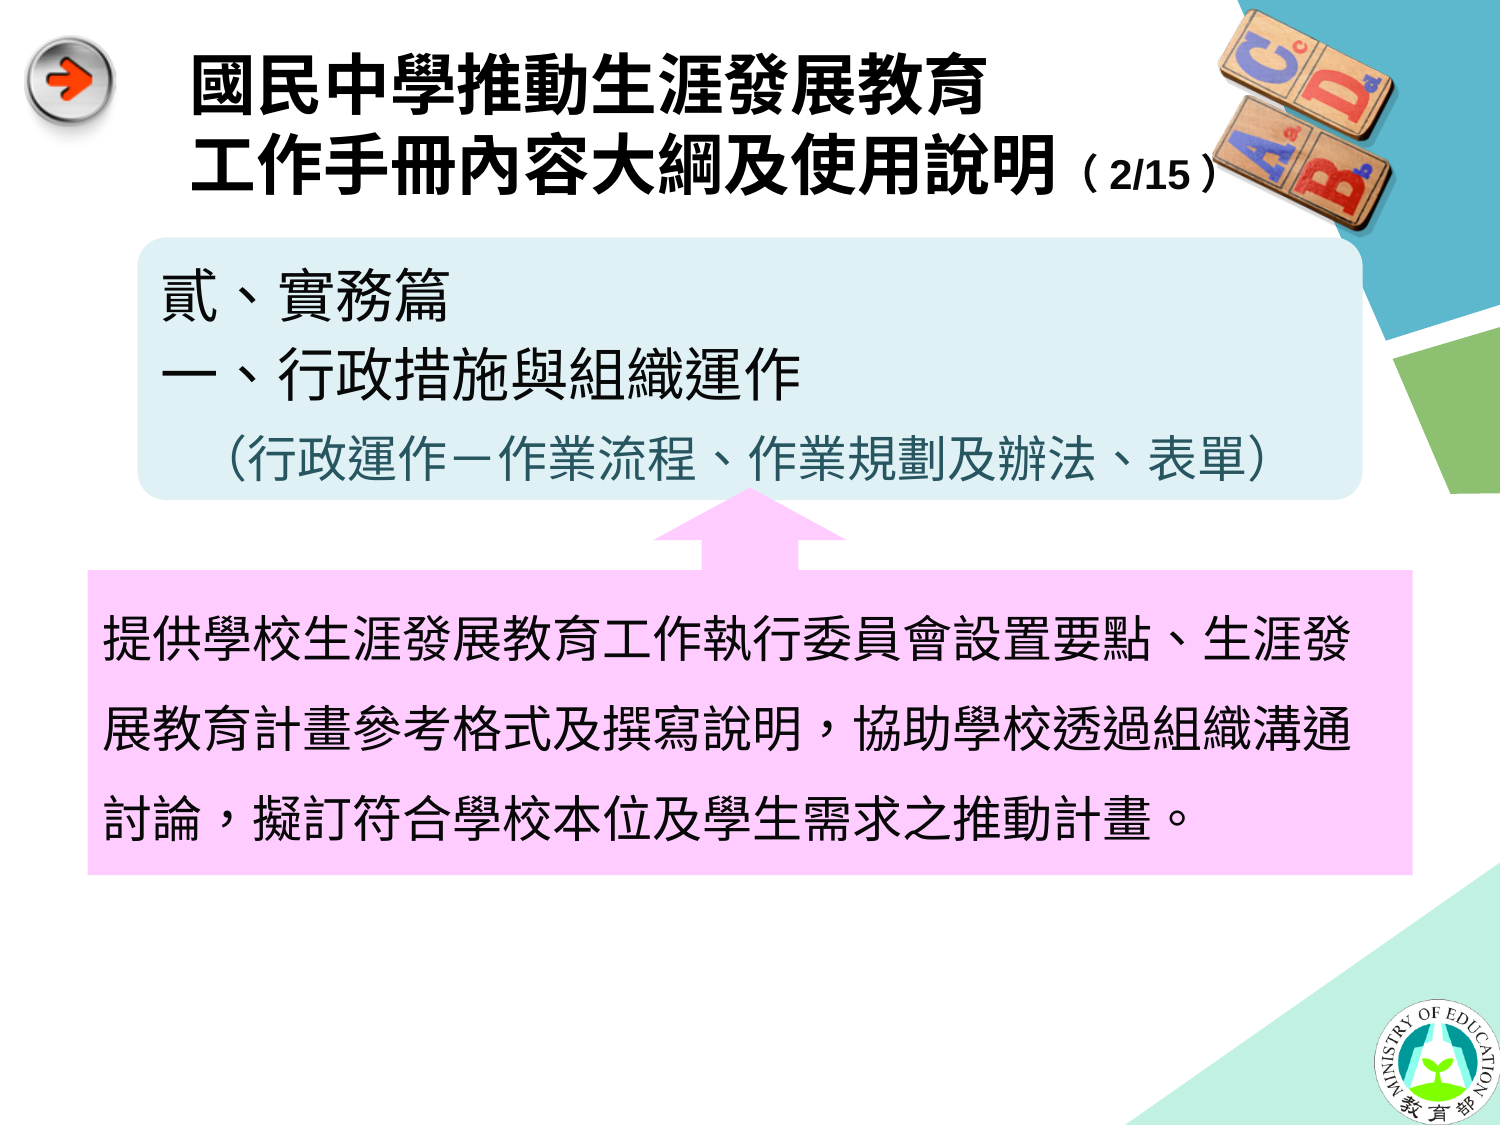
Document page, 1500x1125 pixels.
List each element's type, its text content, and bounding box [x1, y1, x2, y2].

text_box 提供學校生涯發展教育工作執行委員會設置要點、生涯發展教育計畫參考格式及撰寫說明，協助學校透過組織溝通討論，擬訂符合學校本位及學生需求之推動計畫。 [87, 487, 1413, 876]
text_box 貳、實務篇 一、行政措施與組織運作 （行政運作－作業流程、作業規劃及辦法、表單） [137, 237, 1363, 501]
picture [1374, 999, 1500, 1125]
title 國民中學推動生涯發展教育 工作手冊內容大綱及使用說明（2/15） [174, 32, 1263, 213]
picture [24, 35, 118, 150]
picture [1212, 8, 1399, 238]
